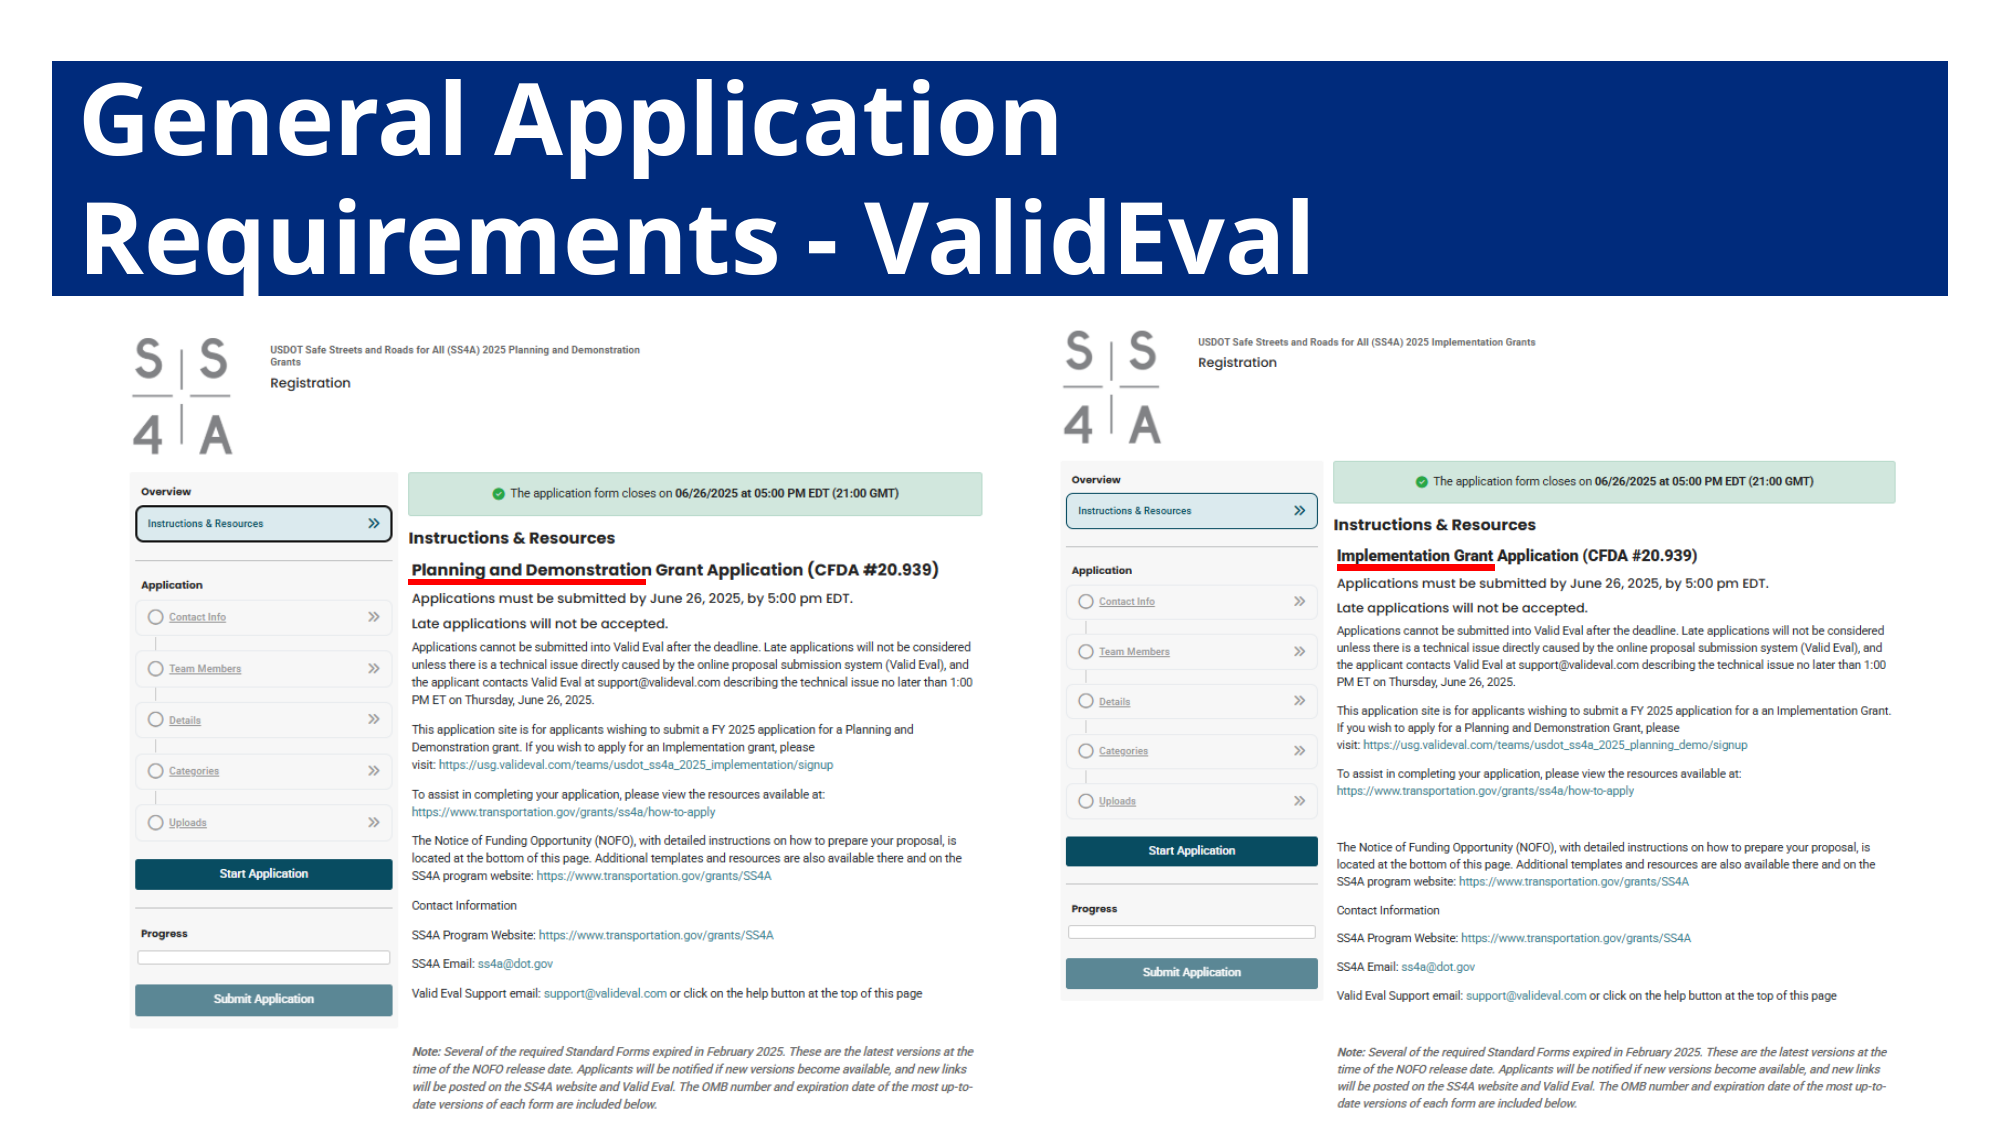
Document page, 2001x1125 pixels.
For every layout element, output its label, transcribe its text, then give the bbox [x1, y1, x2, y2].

text_box [1666, 61, 1948, 296]
picture [1053, 304, 1913, 1114]
text_box General Application Requirements - ValidEval [63, 47, 1666, 305]
picture [122, 304, 998, 1112]
text_box [52, 61, 63, 296]
